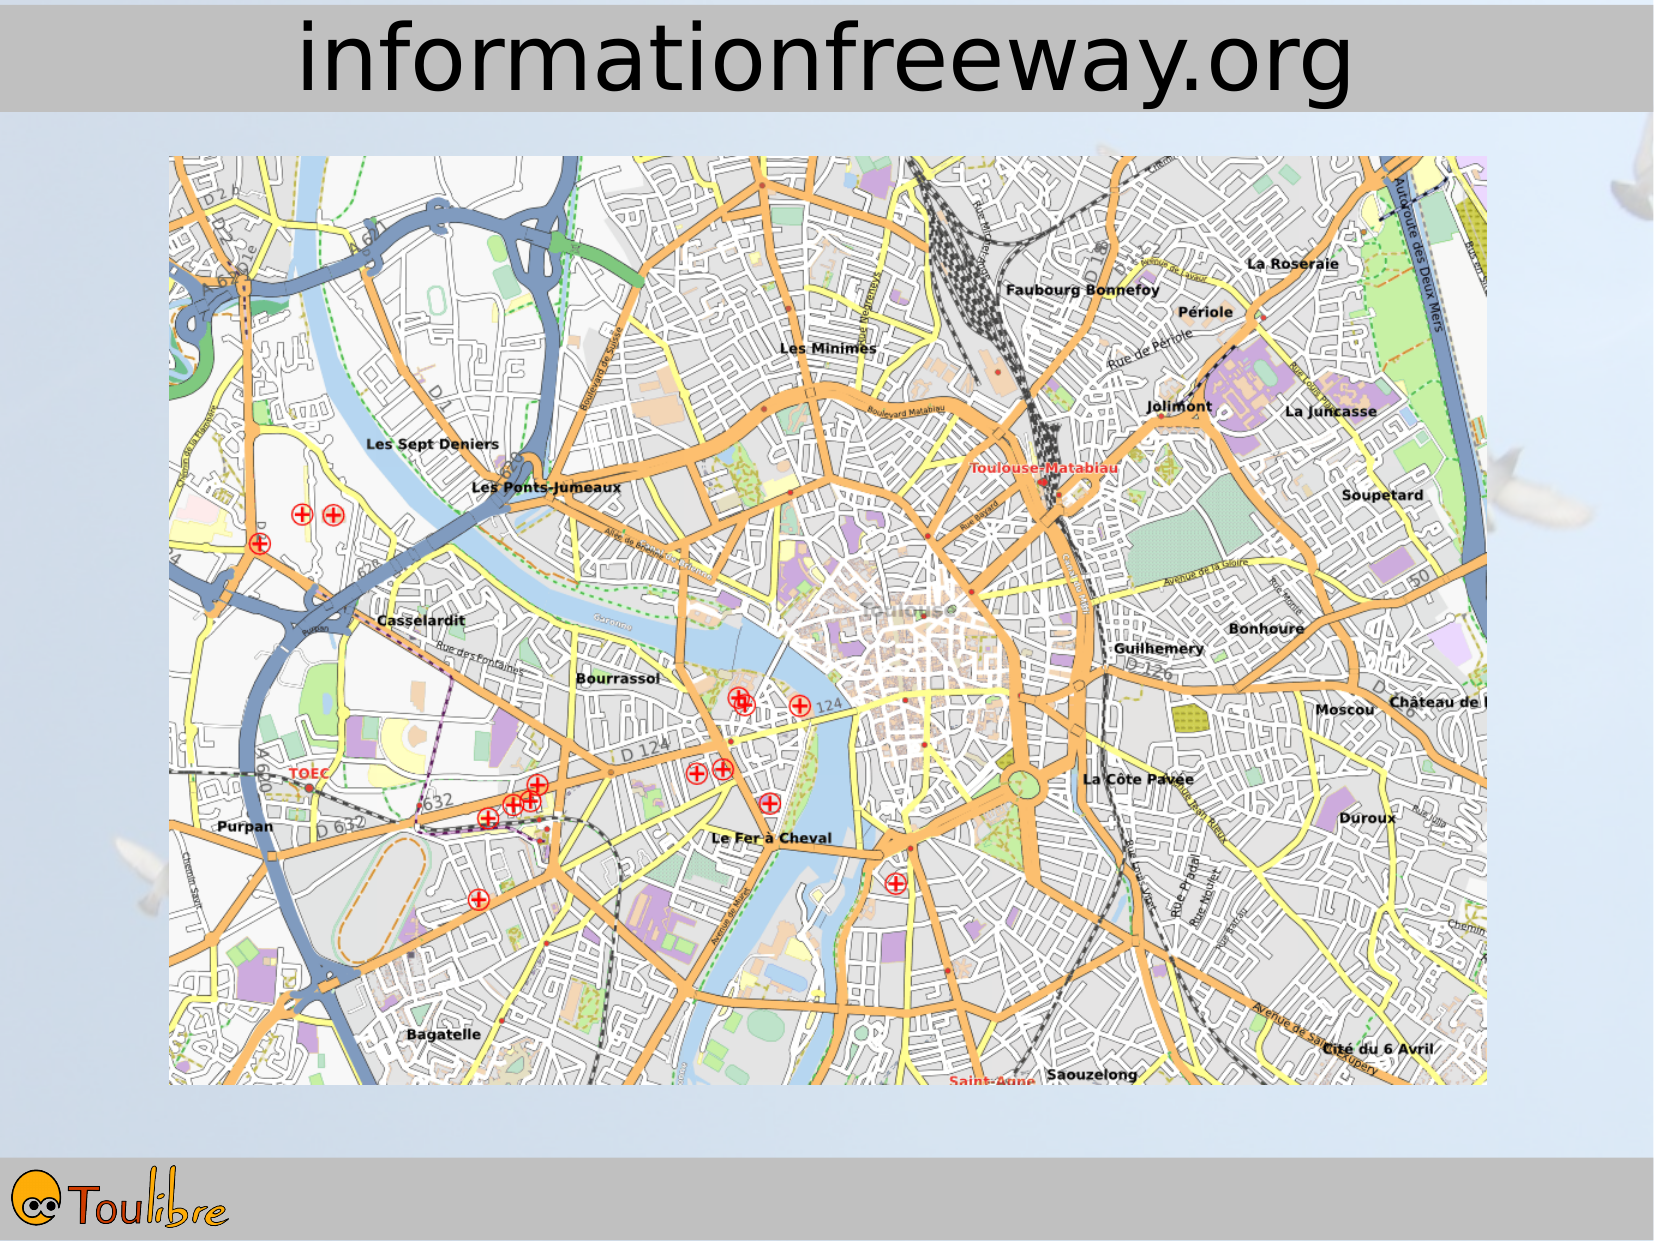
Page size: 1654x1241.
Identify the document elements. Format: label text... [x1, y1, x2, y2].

picture [169, 156, 1487, 1085]
picture [11, 1165, 229, 1228]
title informationfreeway.org [0, 4, 1654, 112]
